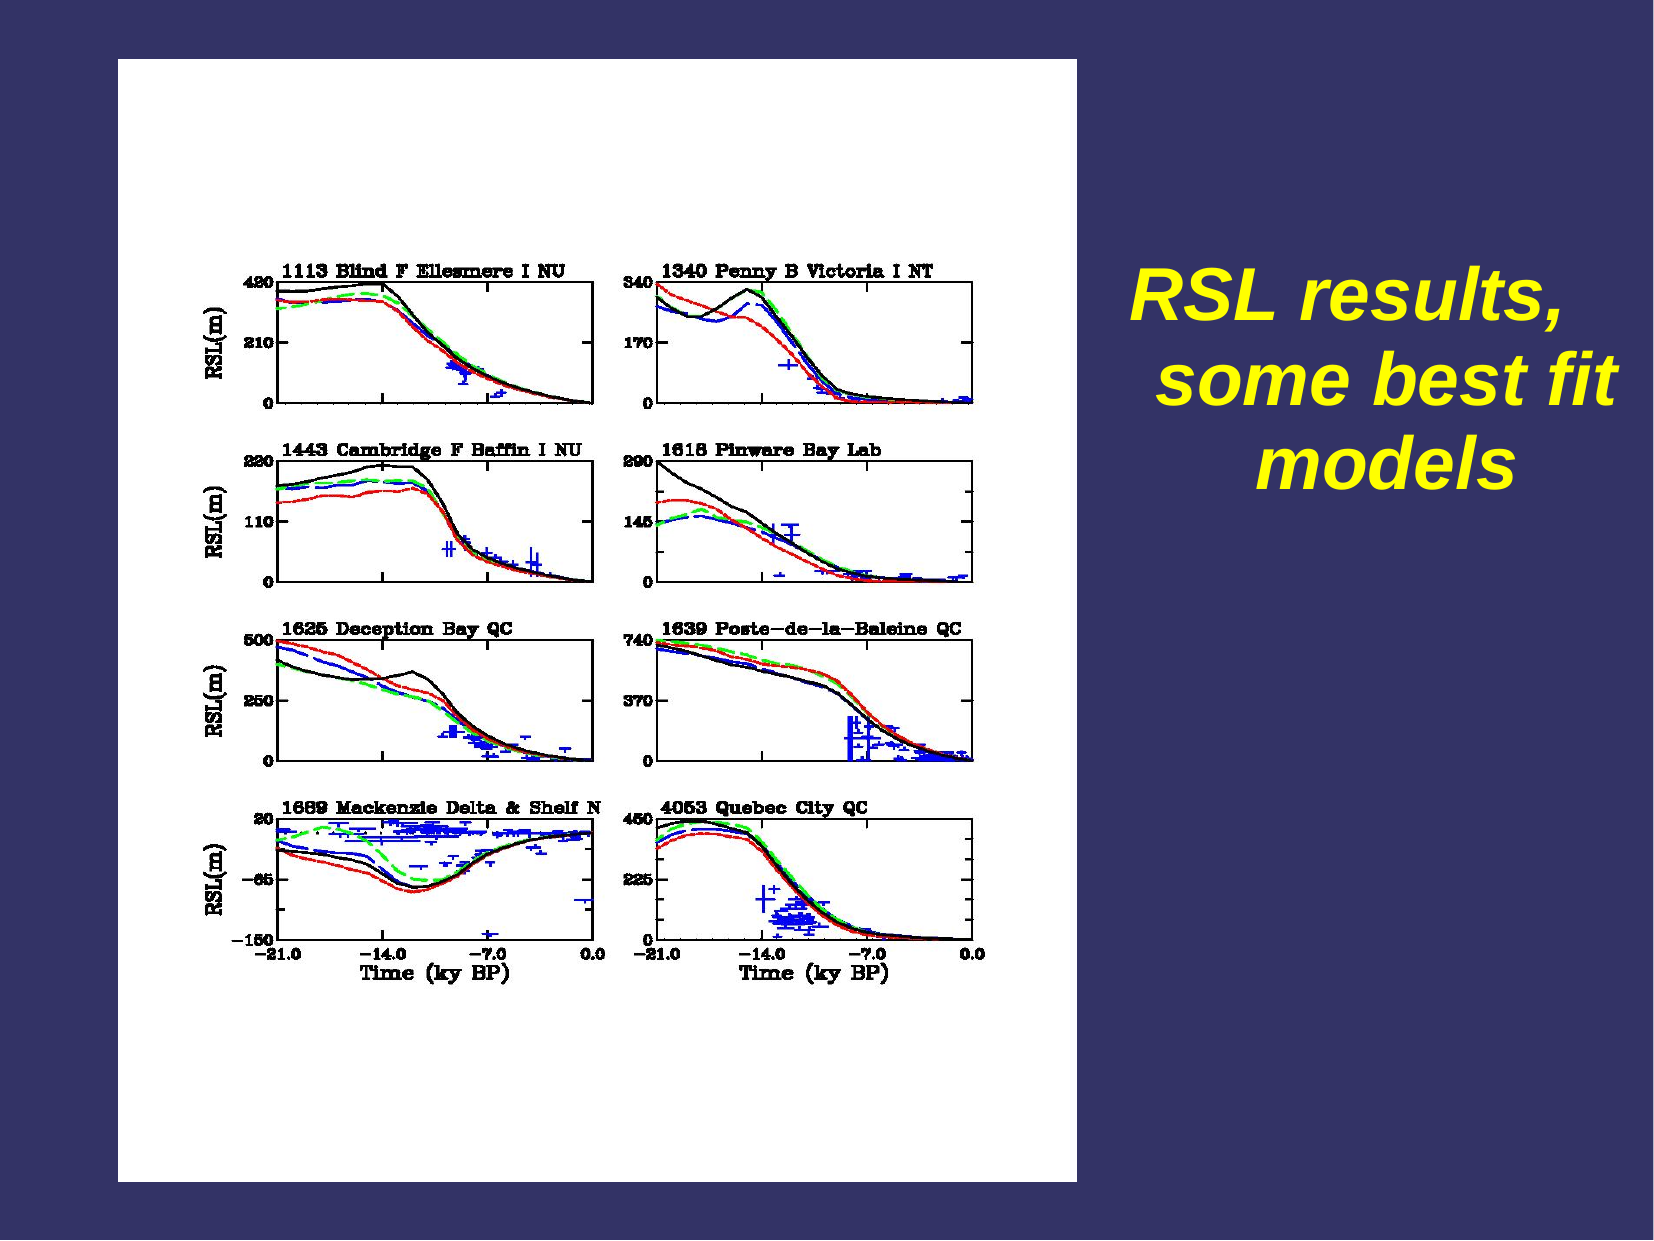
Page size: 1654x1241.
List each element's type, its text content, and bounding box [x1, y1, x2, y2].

title RSL results, some best fit models [1092, 18, 1624, 739]
picture [118, 59, 1077, 1182]
